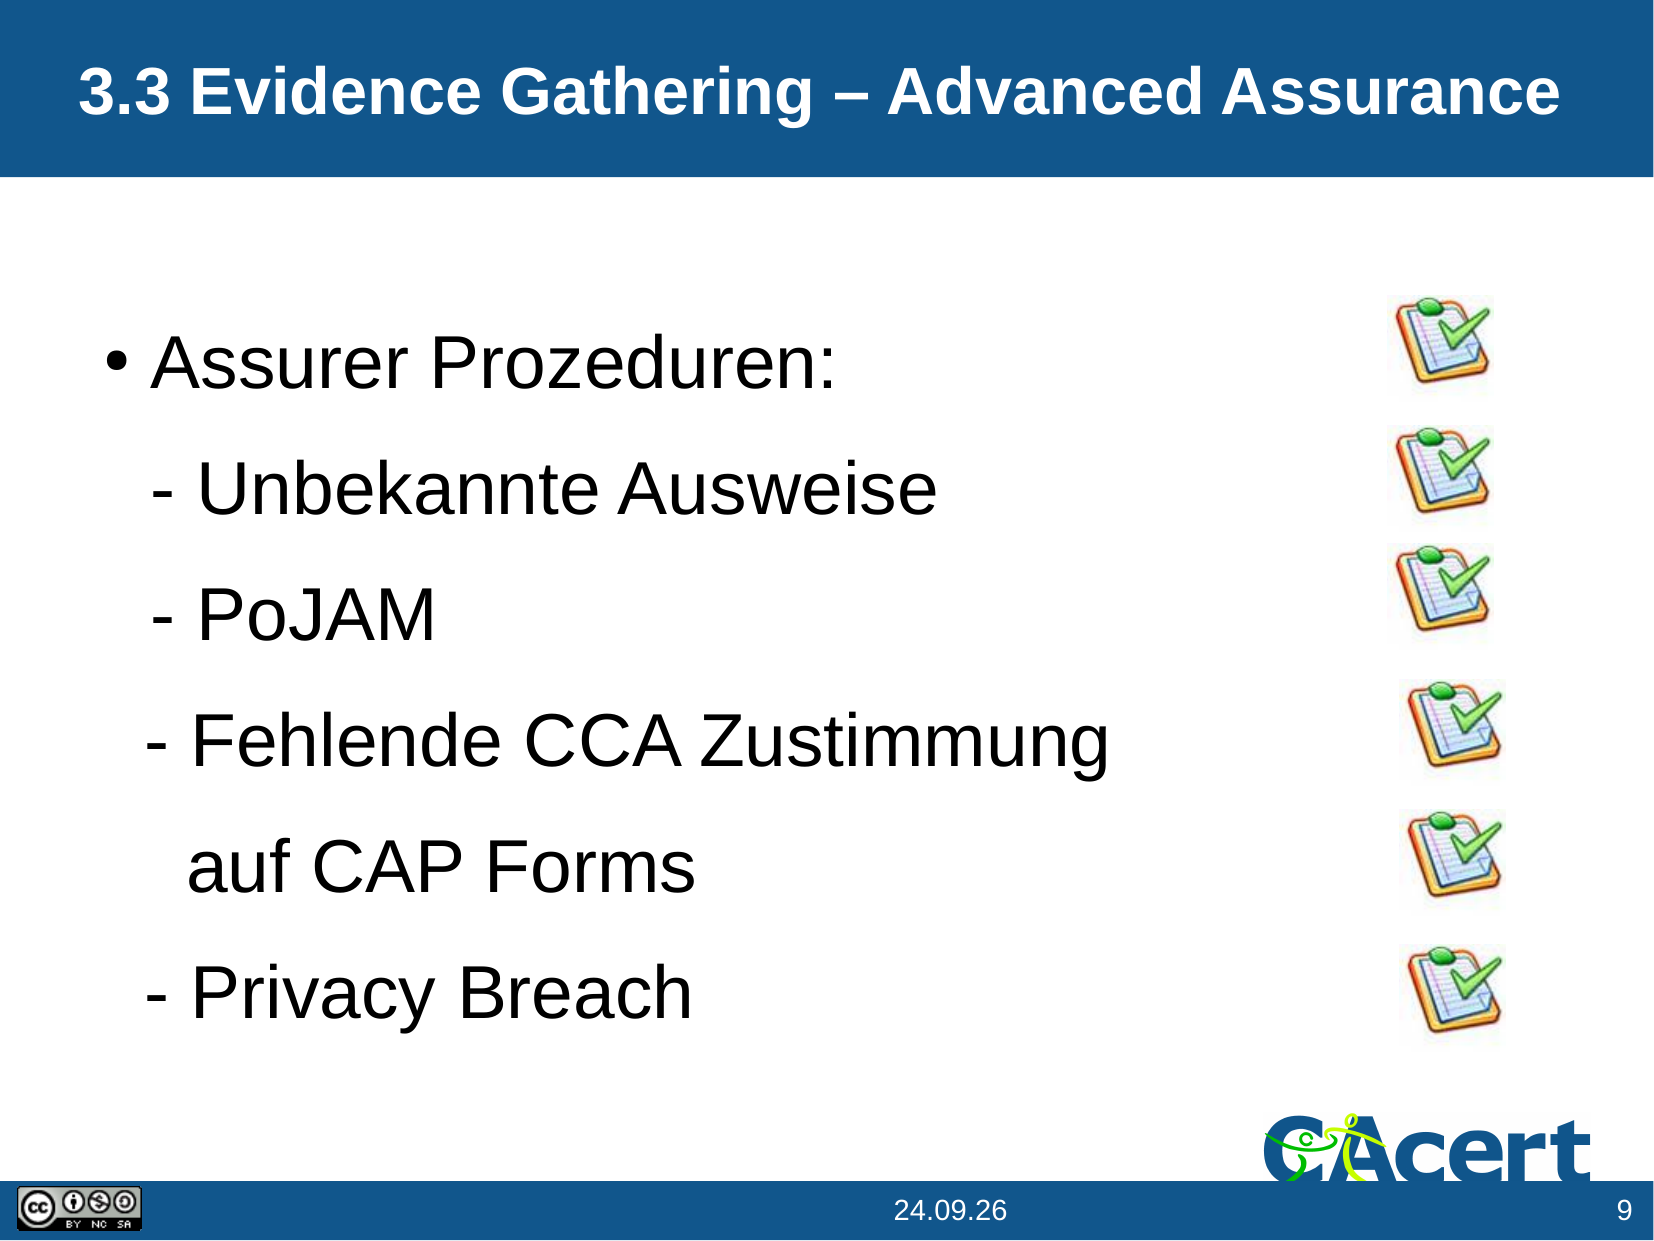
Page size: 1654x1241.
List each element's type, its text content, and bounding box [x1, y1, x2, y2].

picture [17, 1186, 142, 1231]
picture [1387, 543, 1494, 650]
picture [1399, 944, 1506, 1052]
picture [1399, 809, 1506, 916]
text_box Assurer Prozeduren: - Unbekannte Ausweise - PoJAM - Fehlende CCA Zustimmung auf CAP Forms - Privacy Breach [88, 270, 1128, 1000]
picture [1387, 295, 1494, 402]
picture [1399, 679, 1506, 786]
picture [1263, 1112, 1591, 1181]
title 3.3 Evidence Gathering – Advanced Assurance [76, 17, 1565, 166]
picture [1387, 425, 1494, 532]
